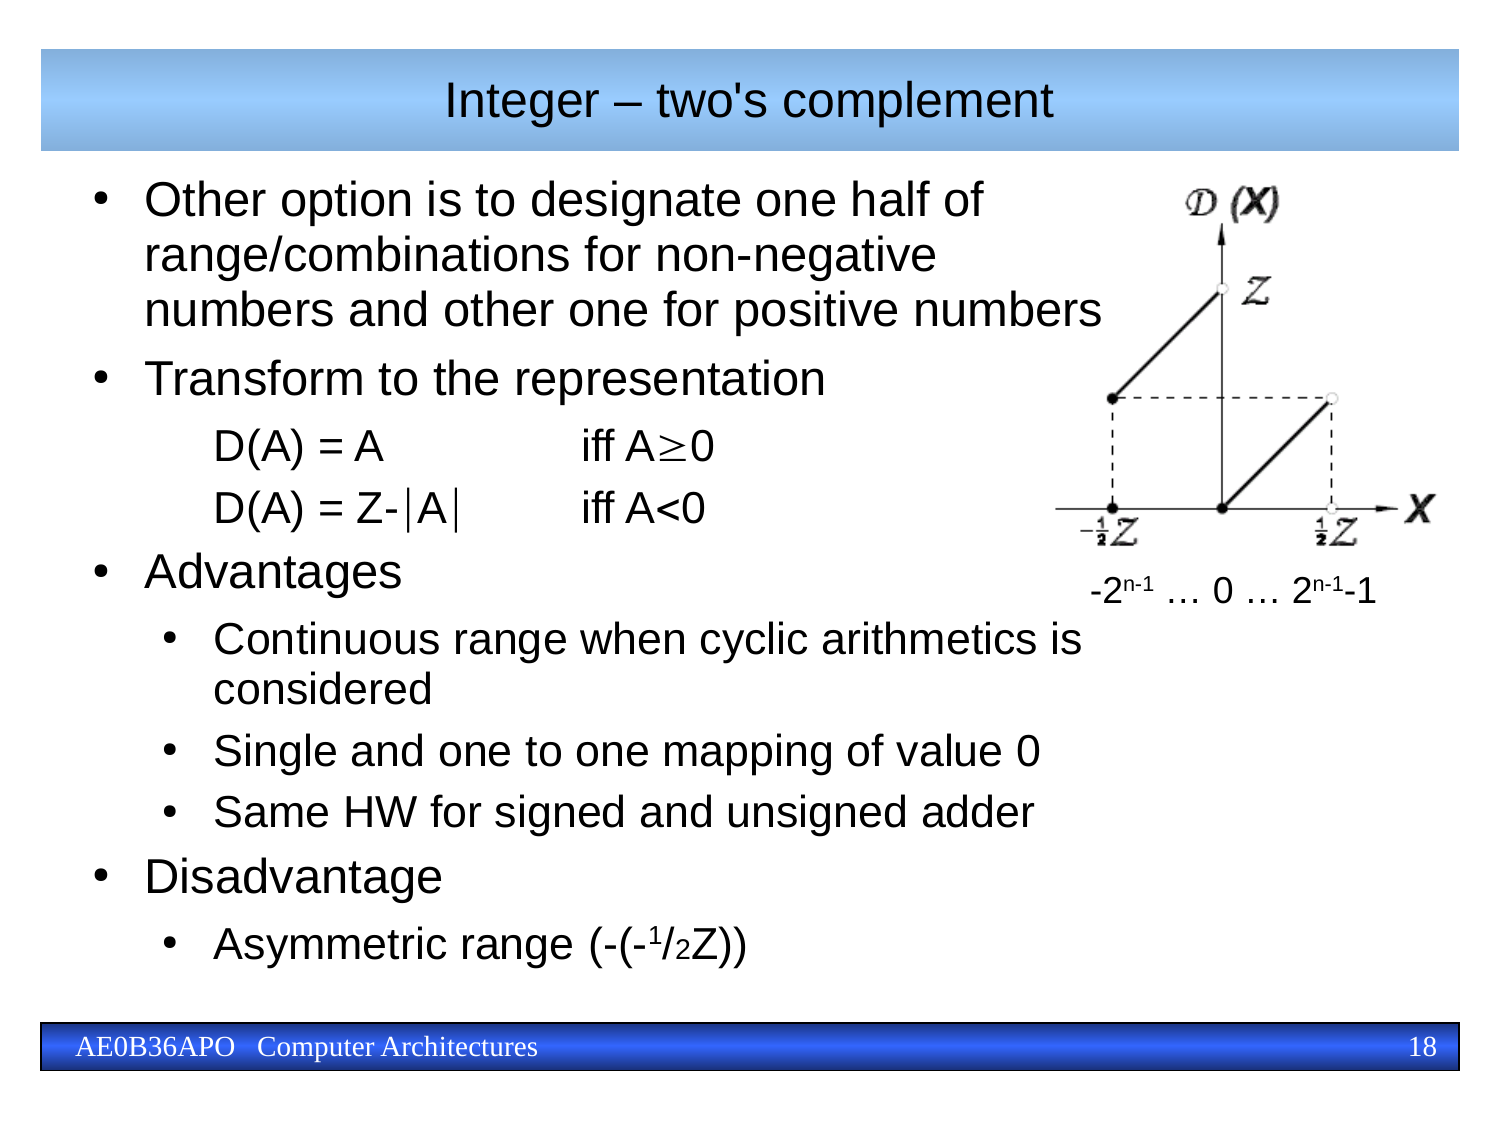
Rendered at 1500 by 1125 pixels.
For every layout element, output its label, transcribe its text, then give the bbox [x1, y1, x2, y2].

list Other option is to designate one half of range/combinations for non-negative numbers and other one for positive numbers Transform to the representation D(A) = A iff A≥0 D(A) = Z-∣A∣ iff A<0 Advantages Continuous range when cyclic arithmetics is considered Single and one to one mapping of value 0 Same HW for signed and unsigned adder Disadvantage Asymmetric range (-(-1/2Z)) [75, 172, 1113, 1025]
text_box -2n-1 … 0 … 2n-1-1 [1075, 562, 1431, 619]
title Integer – two's complement [41, 49, 1459, 151]
picture [1051, 164, 1442, 557]
